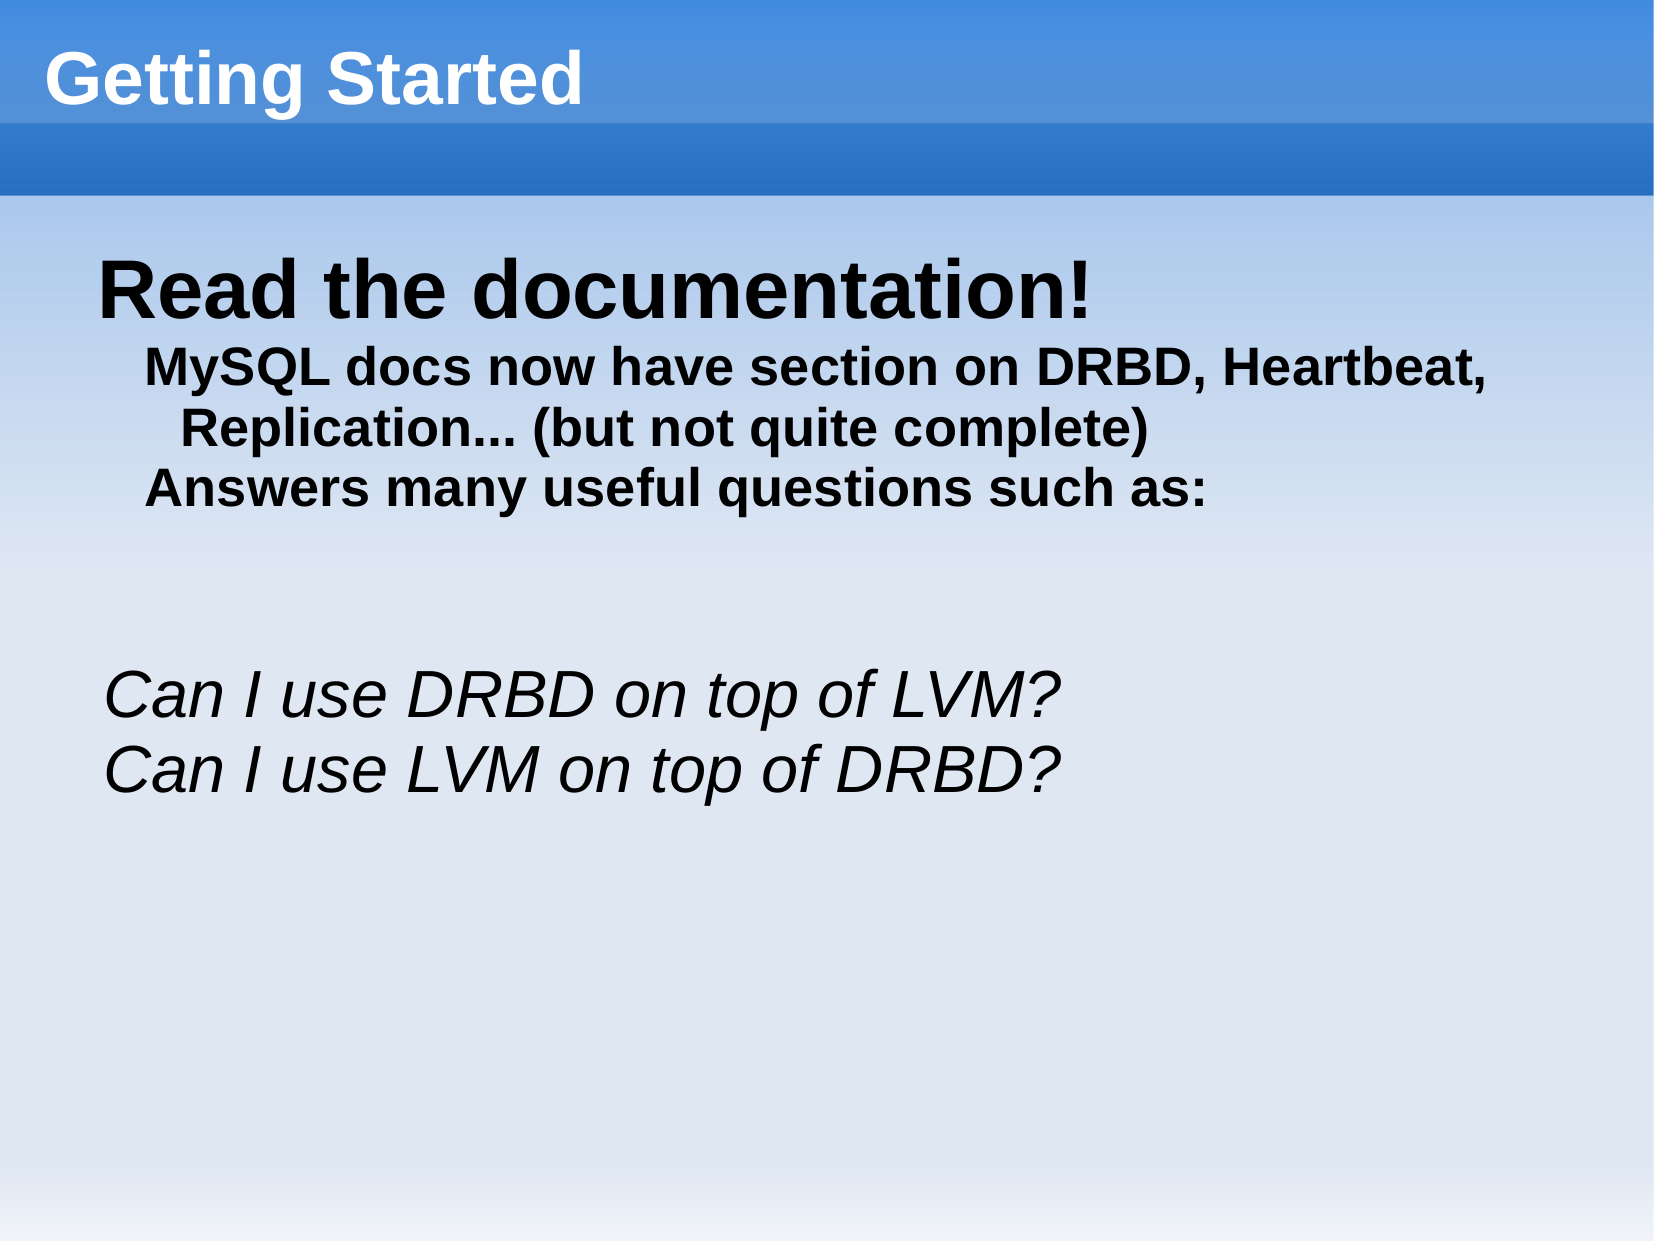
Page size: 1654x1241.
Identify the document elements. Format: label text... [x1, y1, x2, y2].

text_box Getting Started [29, 29, 1625, 158]
picture [0, 0, 1654, 1241]
text_box Read the documentation! MySQL docs now have section on DRBD, Heartbeat, Replication... (but not quite complete) Answers many useful questions such as: [59, 236, 1595, 623]
text_box Can I use DRBD on top of LVM? Can I use LVM on top of DRBD? [88, 649, 1565, 862]
